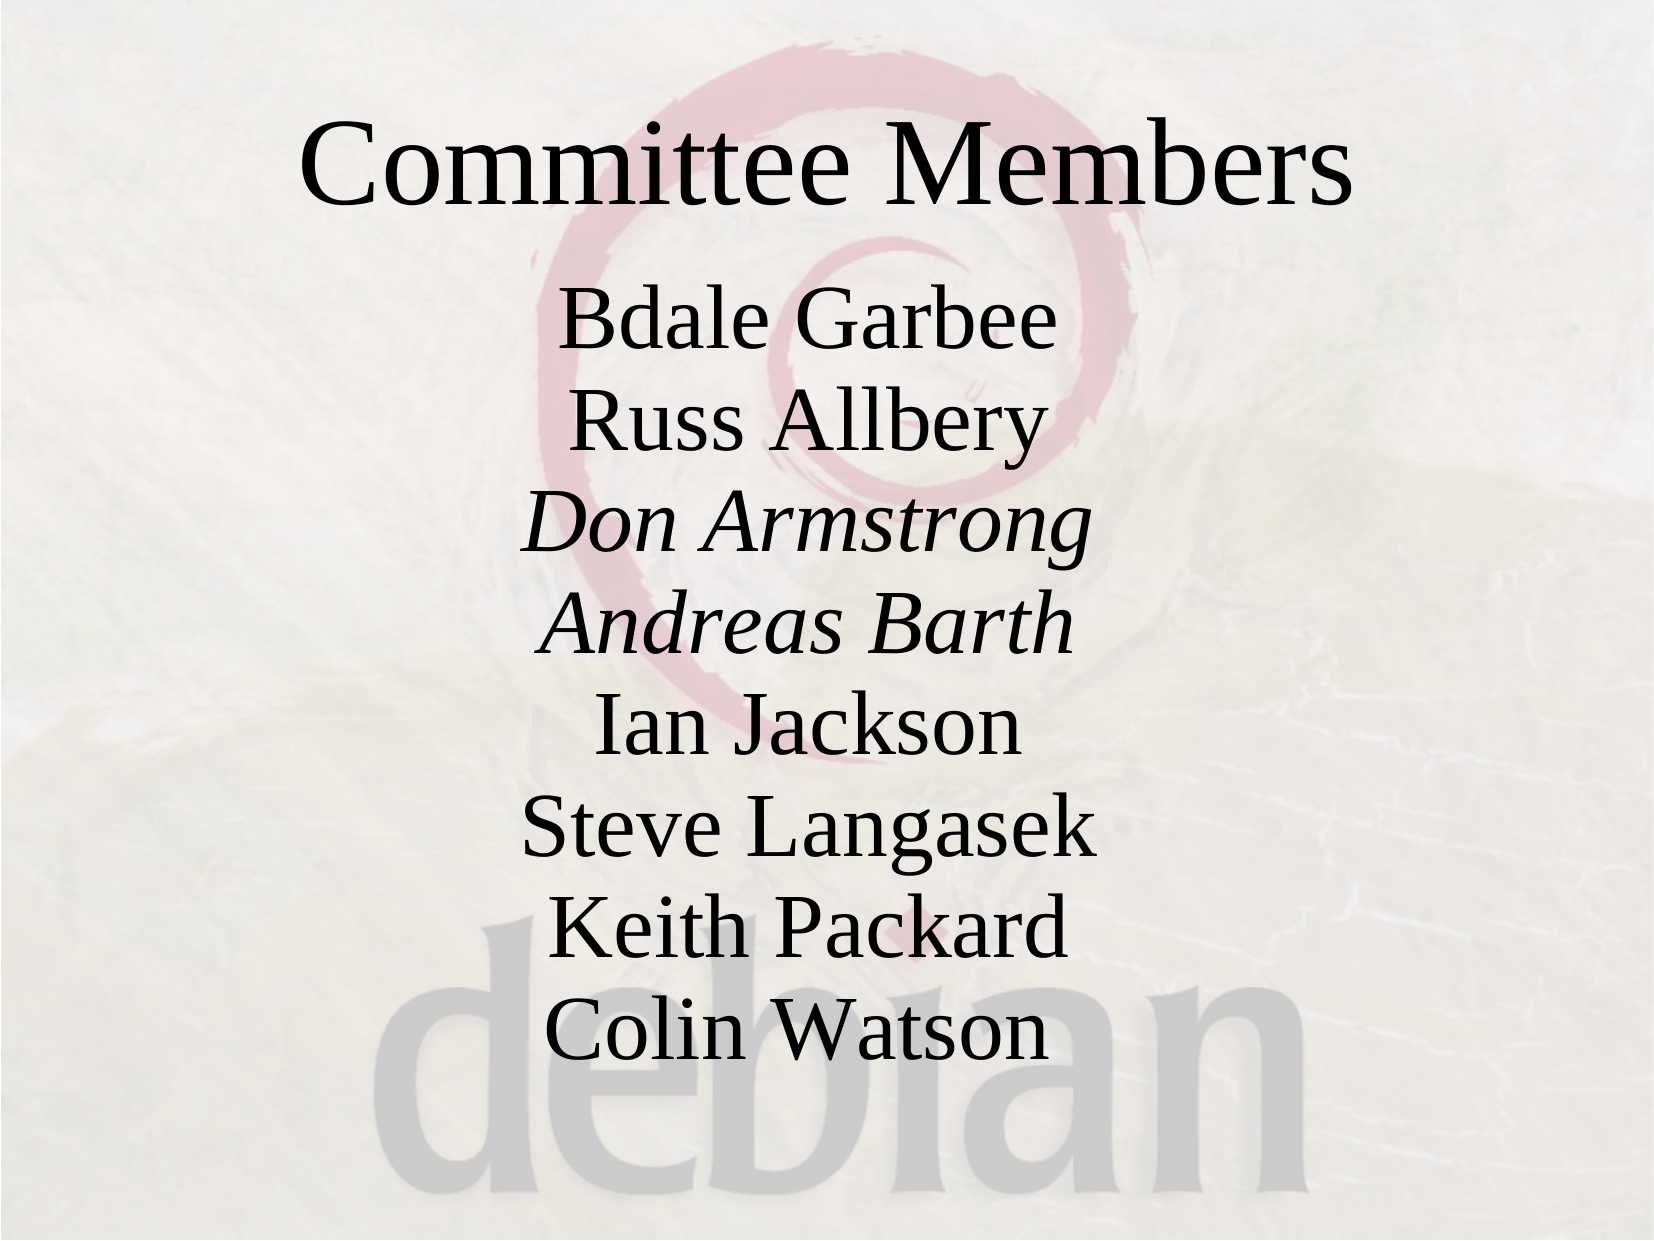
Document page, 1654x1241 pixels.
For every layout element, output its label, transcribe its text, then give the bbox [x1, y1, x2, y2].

title Committee Members [121, 58, 1534, 266]
picture [1, 0, 1654, 1240]
text_box Bdale Garbee Russ Allbery Don Armstrong Andreas Barth Ian Jackson Steve Langasek Keith Packard Colin Watson [519, 266, 1099, 1079]
